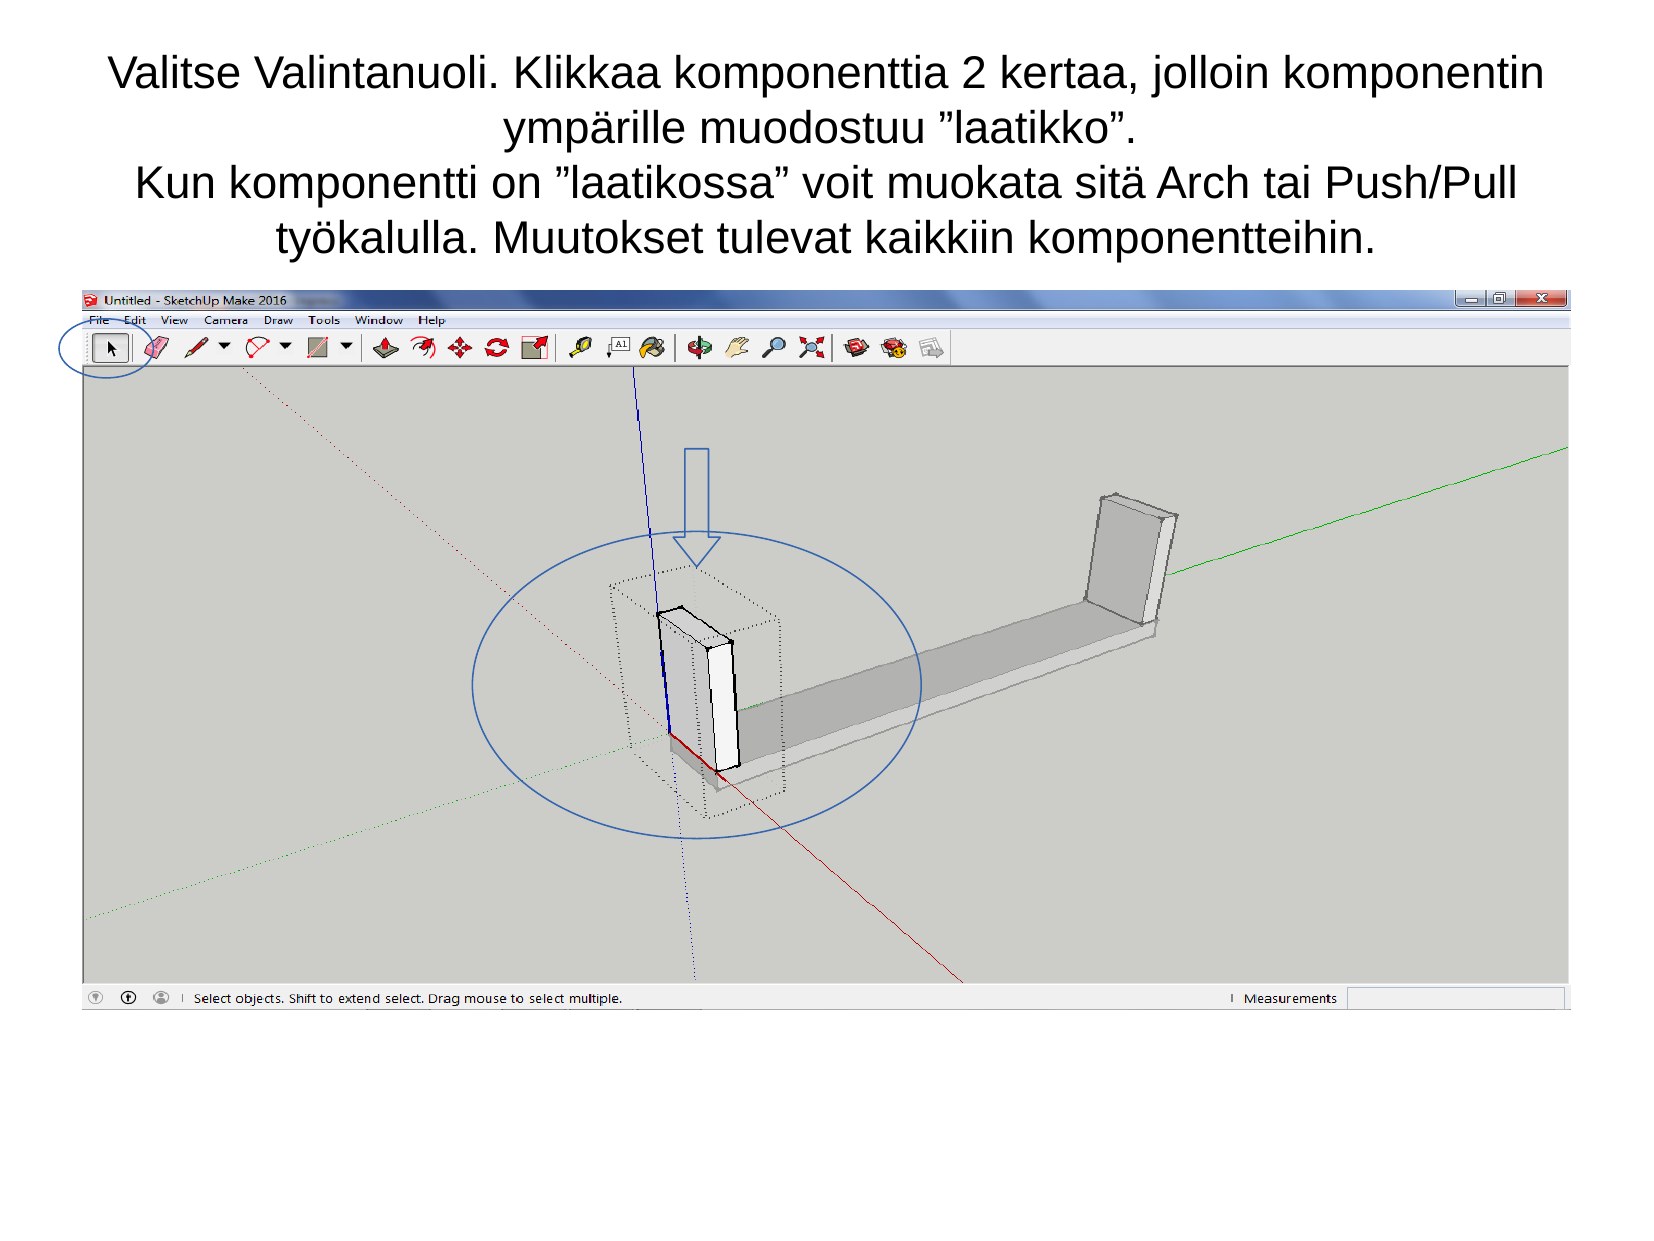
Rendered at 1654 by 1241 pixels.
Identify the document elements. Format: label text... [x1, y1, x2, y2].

picture [82, 290, 1571, 1010]
text_box Valitse Valintanuoli. Klikkaa komponenttia 2 kertaa, jolloin komponentin ympärille muodostuu ”laatikko”. Kun komponentti on ”laatikossa” voit muokata sitä Arch tai Push/Pull työkalulla. Muutokset tulevat kaikkiin komponentteihin. [82, 45, 1571, 261]
picture [82, 320, 152, 377]
